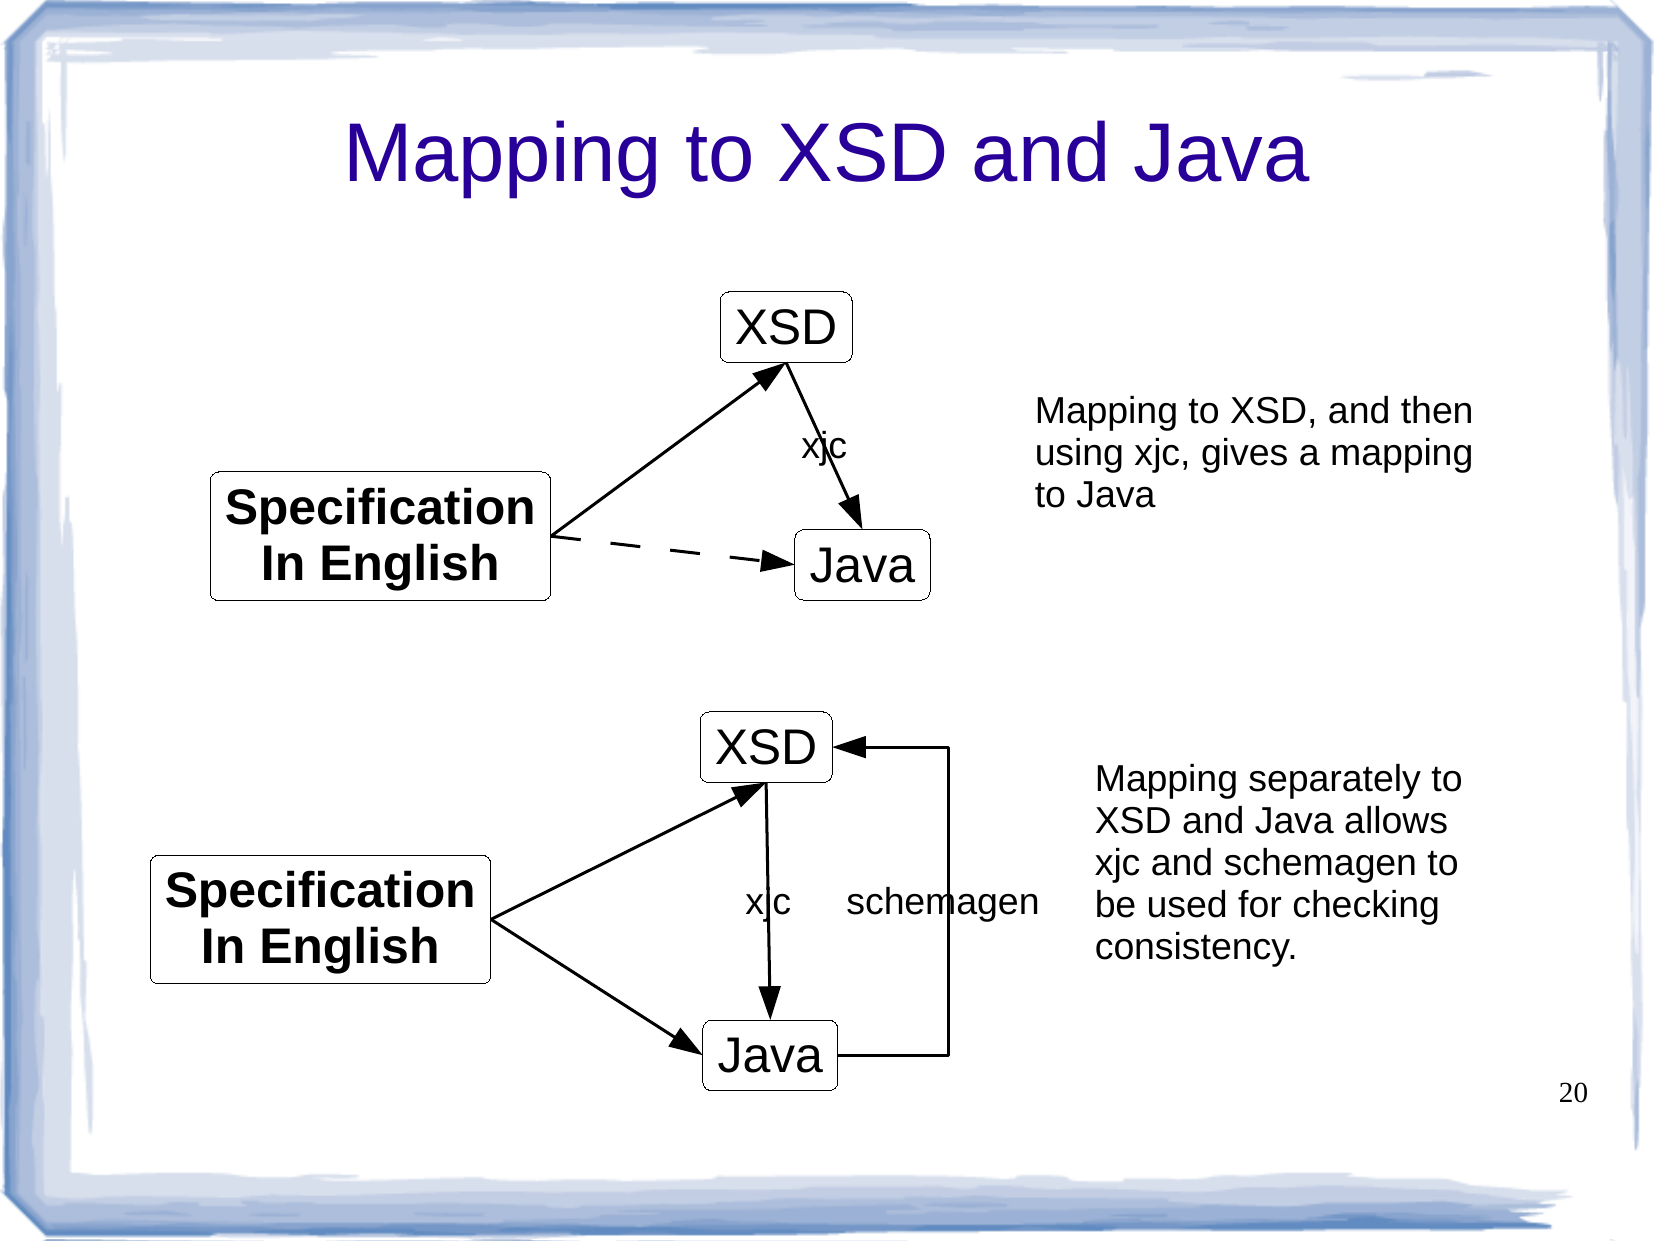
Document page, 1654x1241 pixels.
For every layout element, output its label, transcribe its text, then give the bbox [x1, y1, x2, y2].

text_box XSD [700, 711, 833, 783]
text_box Specification In English [150, 855, 491, 984]
picture [0, 0, 1654, 1241]
title Mapping to XSD and Java [82, 49, 1571, 257]
text_box Mapping to XSD, and then using xjc, gives a mapping to Java [1020, 381, 1499, 523]
text_box Mapping separately to XSD and Java allows xjc and schemagen to be used for checking consistency. [1080, 750, 1478, 976]
text_box Specification In English [210, 471, 551, 601]
text_box Java [702, 1020, 838, 1091]
text_box Java [794, 529, 931, 601]
text_box XSD [720, 291, 853, 363]
